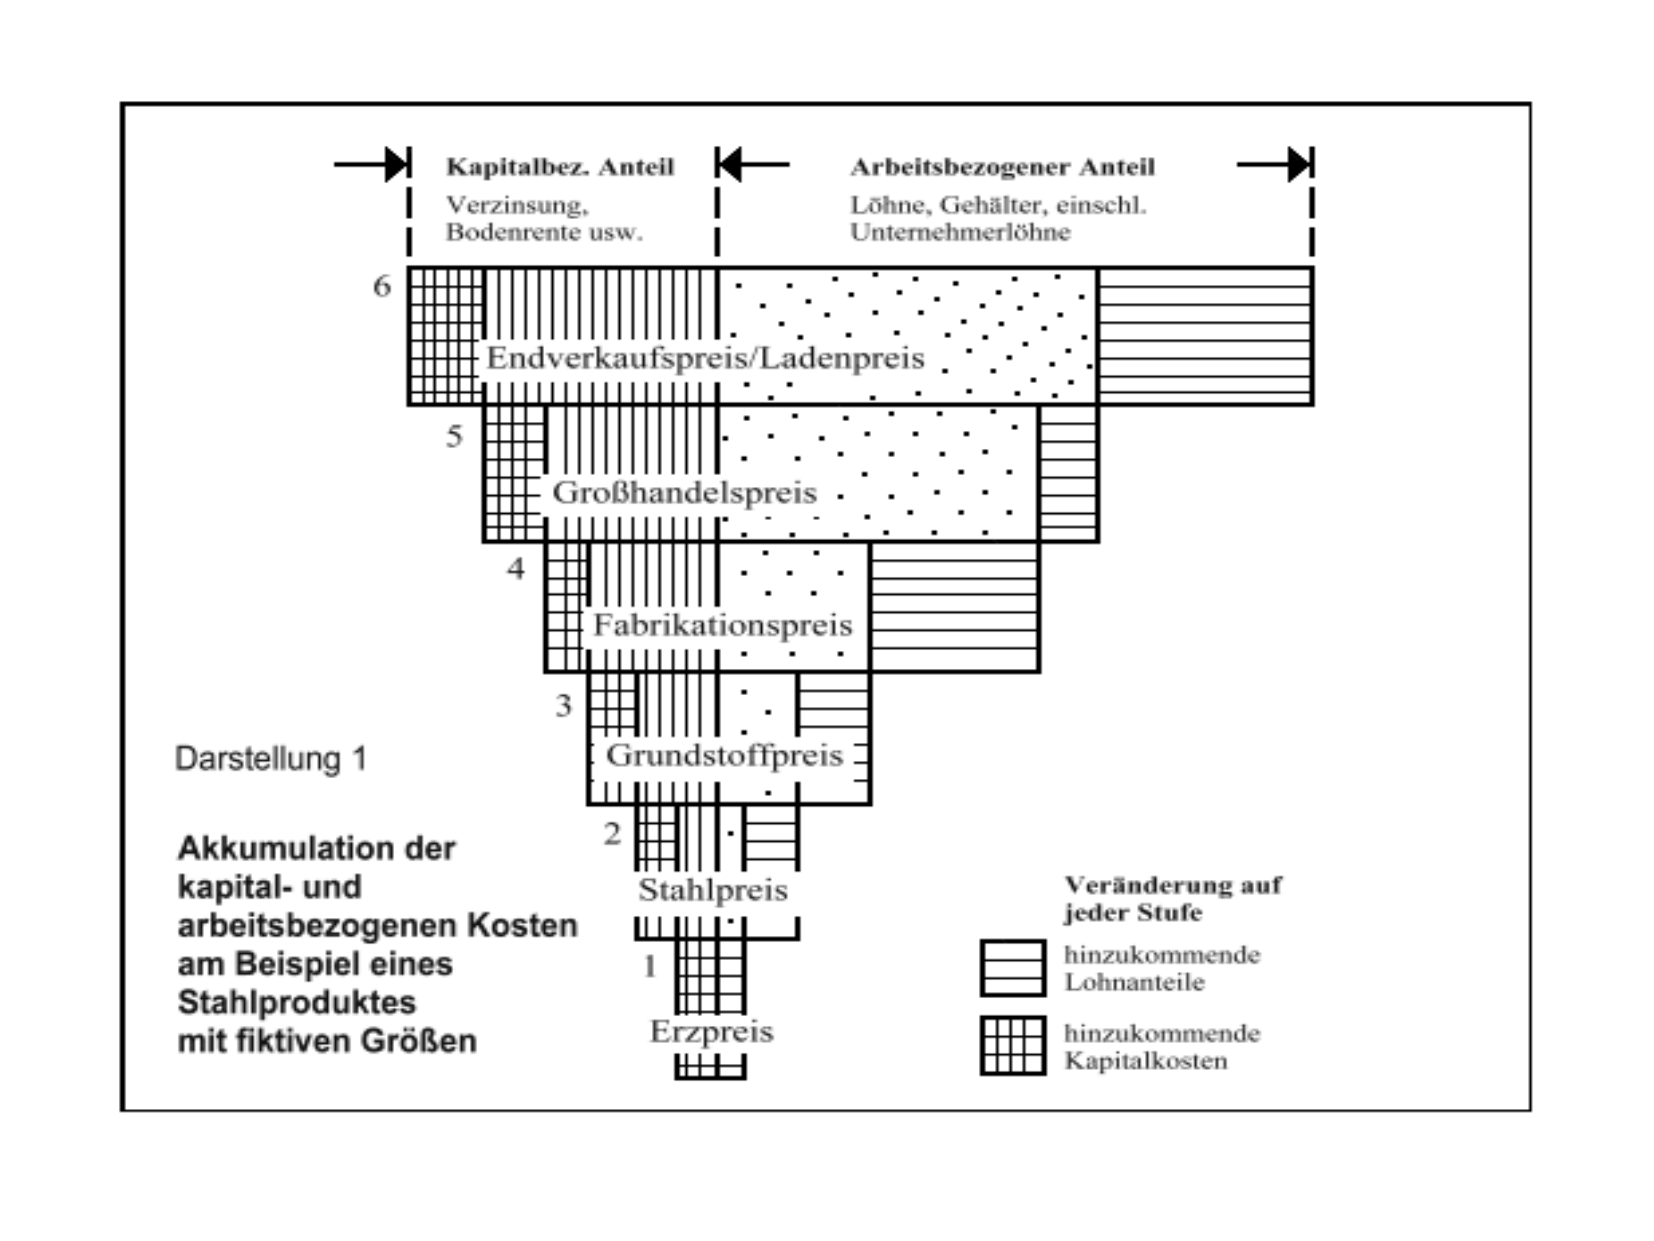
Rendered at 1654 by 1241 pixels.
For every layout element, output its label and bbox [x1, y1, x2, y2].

picture [118, 100, 1538, 1118]
